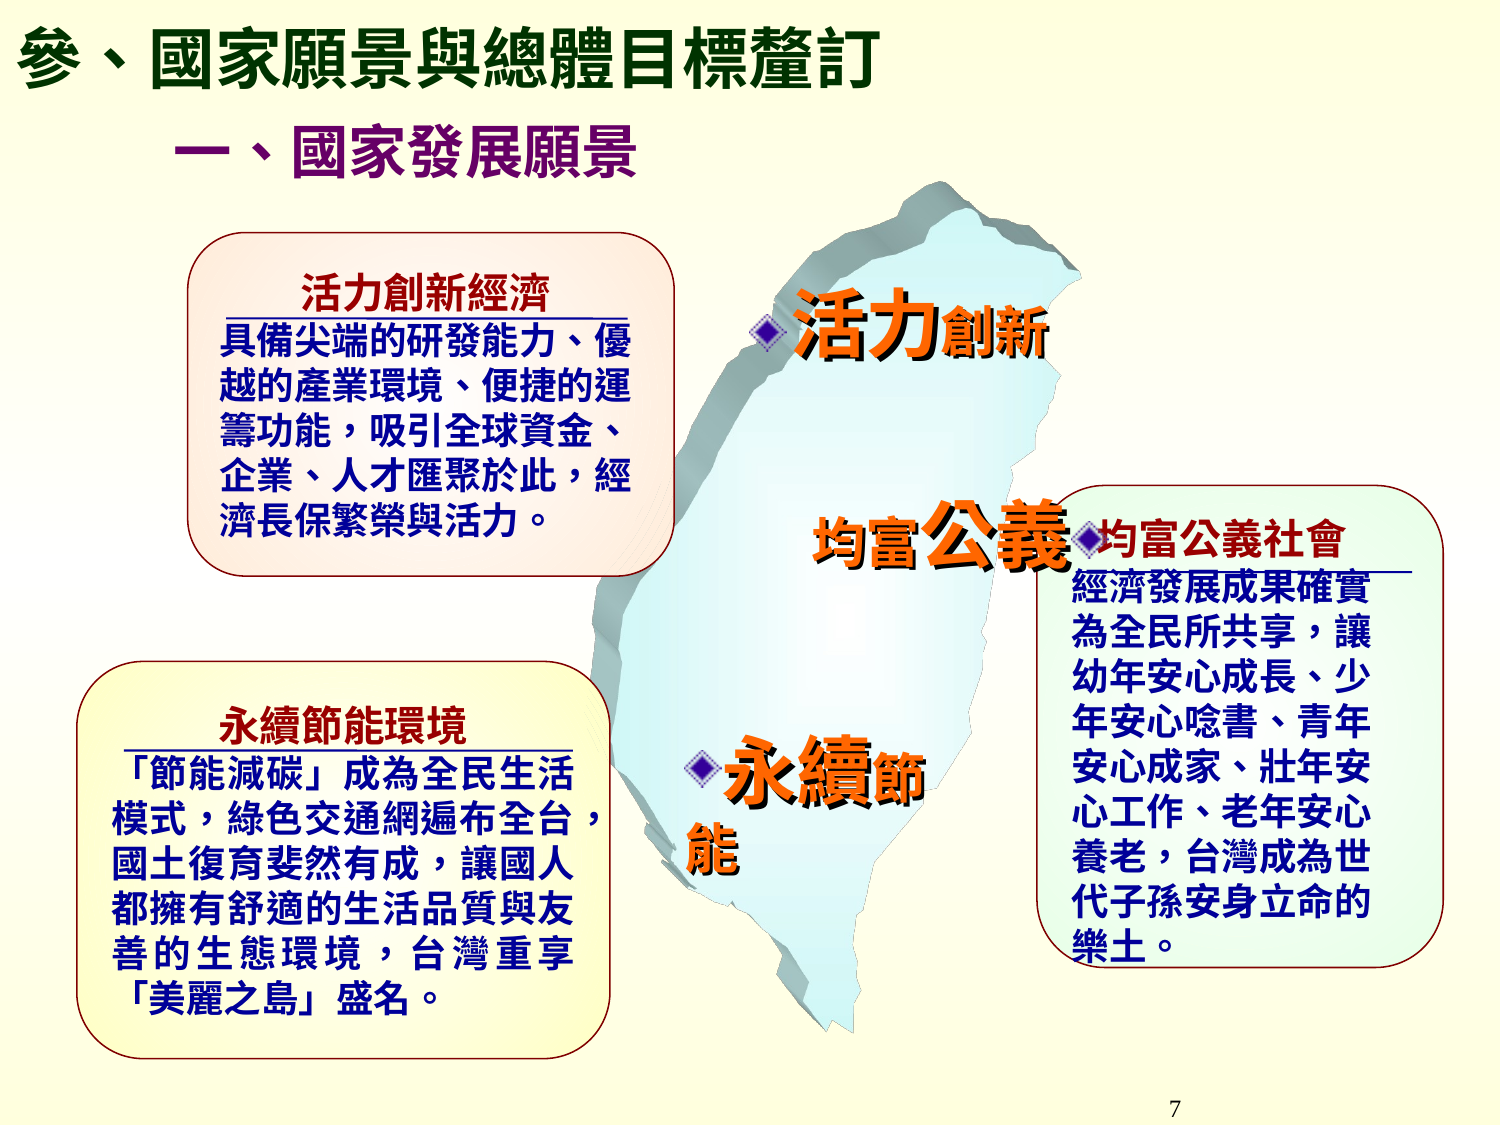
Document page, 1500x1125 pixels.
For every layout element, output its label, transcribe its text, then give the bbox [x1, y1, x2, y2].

text_box [616, 570, 981, 719]
text_box 一、國家發展願景 [0, 115, 1316, 194]
text_box [590, 283, 768, 390]
text_box [708, 827, 714, 836]
text_box 均富公義社會 經濟發展成果確實為全民所共享，讓幼年安心成長、少年安心唸書、青年安心成家、壯年安心工作、老年安心養老，台灣成為世代子孫安身立命的樂土。 [1036, 485, 1444, 968]
text_box [704, 400, 1051, 482]
text_box [857, 209, 1073, 271]
text_box [1153, 1055, 1500, 1125]
text_box 參、國家願景與總體目標釐訂 [0, 19, 1500, 107]
text_box 永續節能環境 「節能減碳」成為全民生活模式，綠色交通網遍布全台，國土復育斐然有成，讓國人都擁有舒適的生活品質與友善的生態環境，台灣重享「美麗之島」盛名。 [76, 661, 610, 1059]
text_box 均富公義 [651, 482, 1128, 672]
text_box 永續節能 [610, 719, 987, 827]
text_box [912, 490, 1090, 597]
text_box 活力創新經濟 具備尖端的研發能力、優越的產業環境、便捷的運籌功能，吸引全球資金、企業、人才匯聚於此，經濟長保繁榮與活力。 [187, 232, 675, 577]
text_box 活力創新 [631, 271, 1127, 400]
text_box [723, 862, 731, 867]
text_box [663, 827, 902, 1031]
